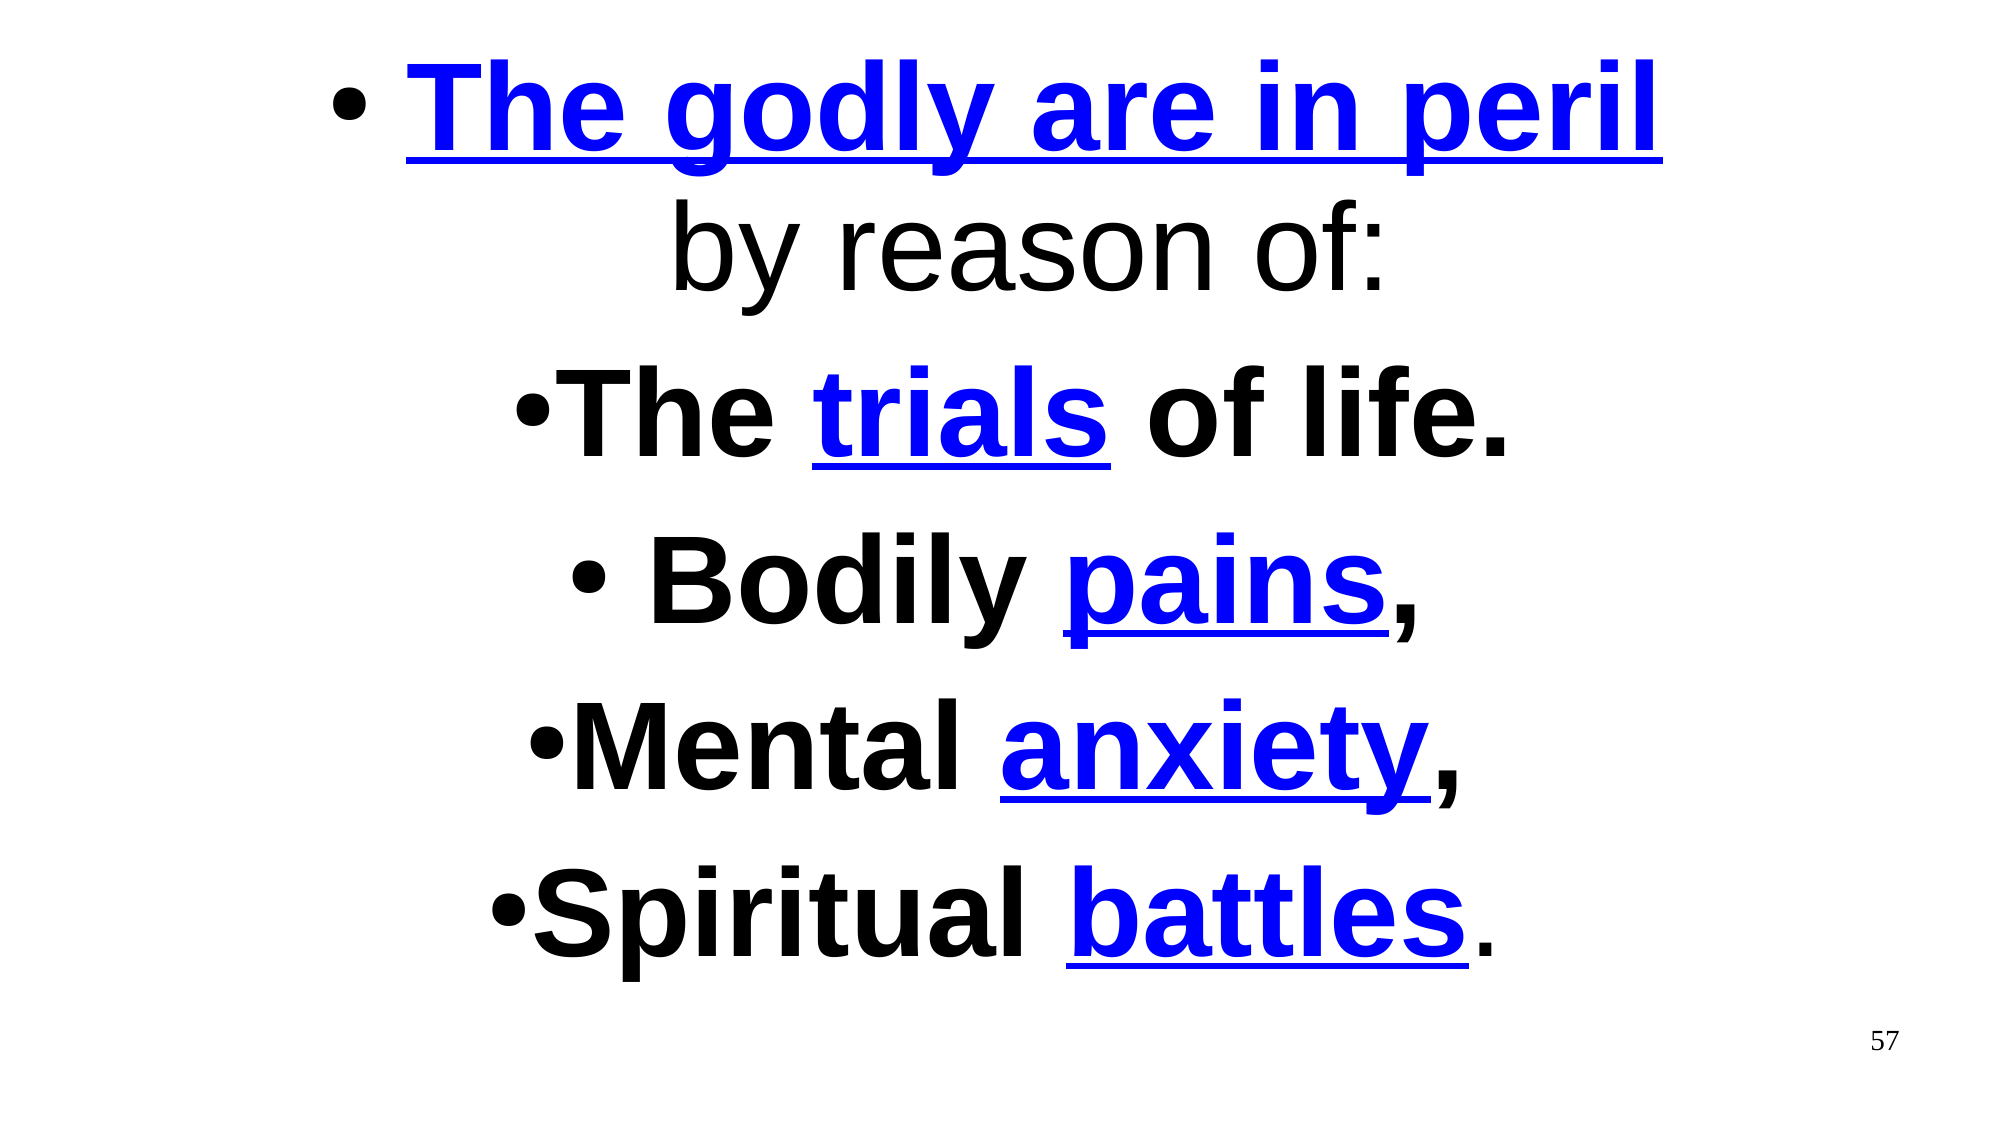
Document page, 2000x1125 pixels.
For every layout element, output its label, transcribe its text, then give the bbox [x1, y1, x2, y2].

list The godly are in peril by reason of: The trials of life. Bodily pains, Mental anxiety, Spiritual battles. [37, 37, 1988, 1088]
